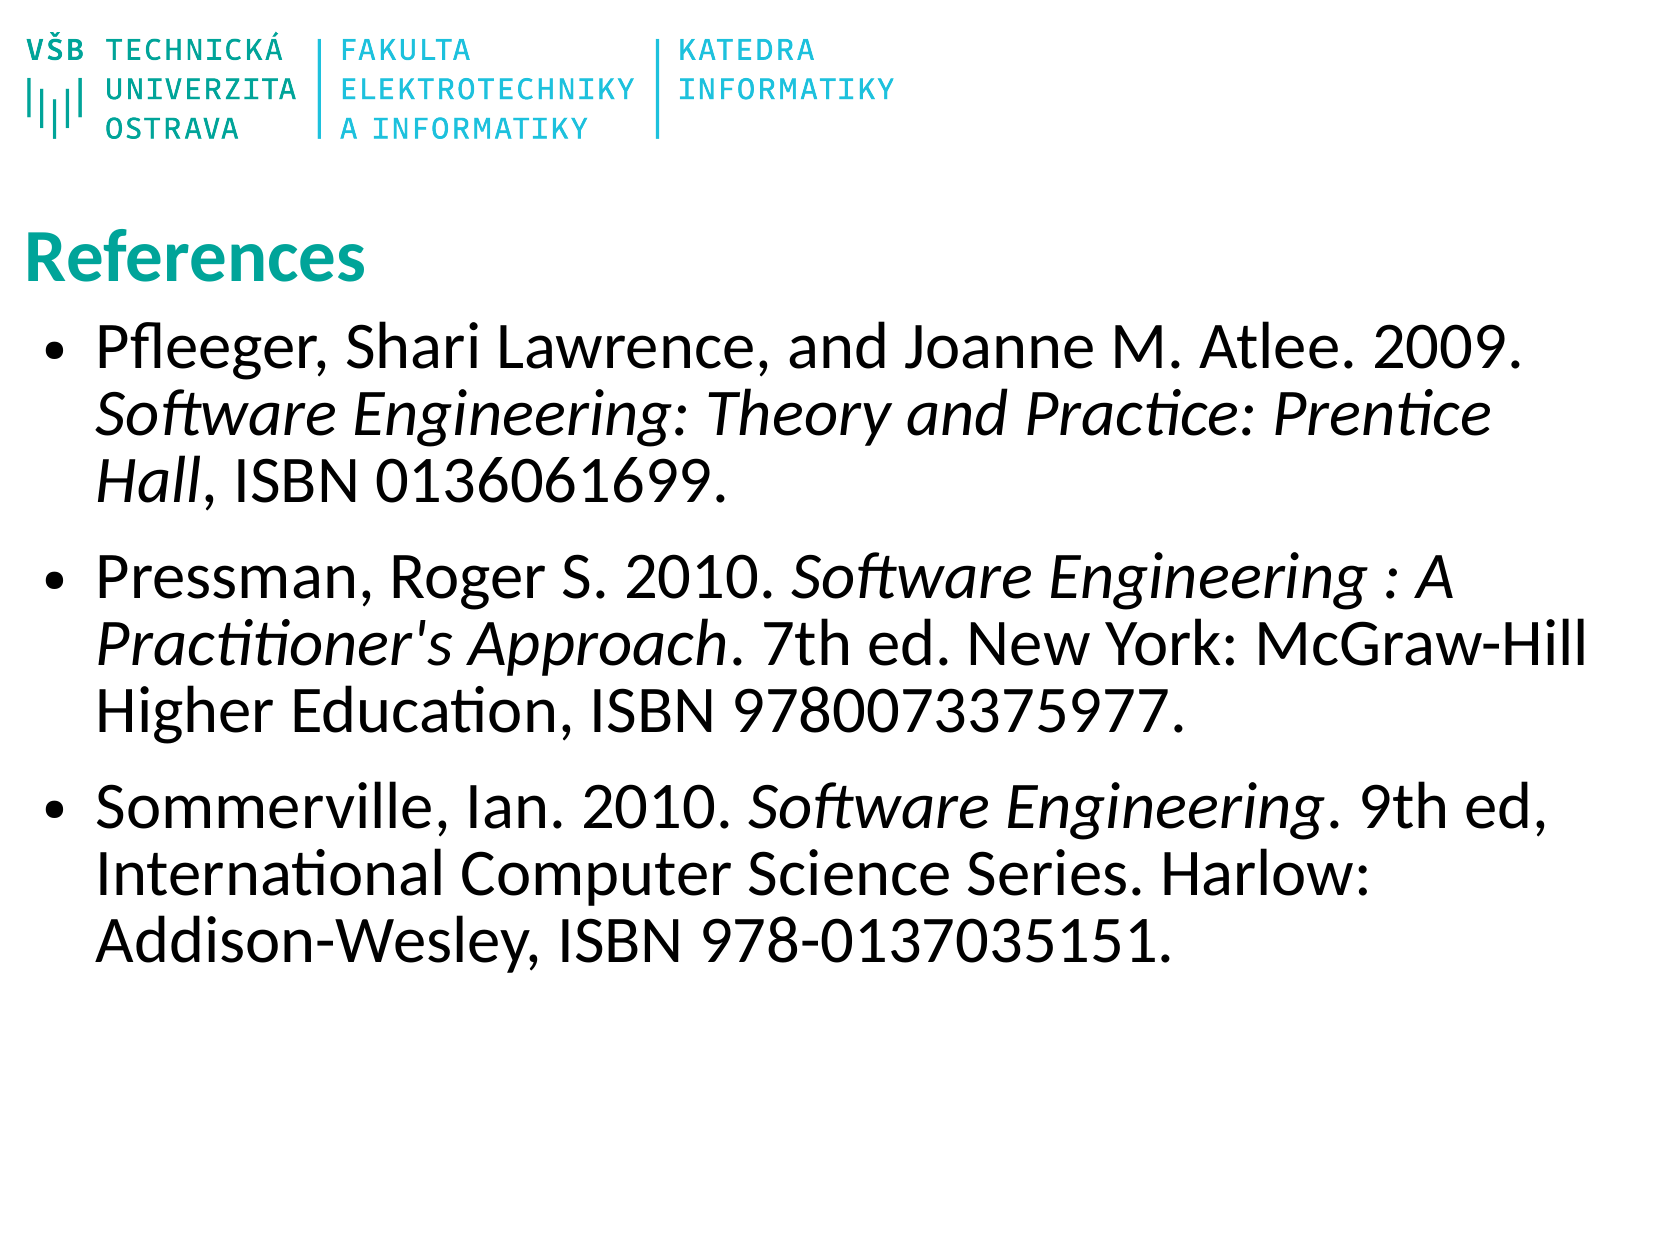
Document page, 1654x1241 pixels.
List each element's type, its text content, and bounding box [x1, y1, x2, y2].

title References [24, 169, 1629, 301]
picture [26, 31, 894, 139]
list Pfleeger, Shari Lawrence, and Joanne M. Atlee. 2009. Software Engineering: Theory and Practice: Prentice Hall, ISBN 0136061699. Pressman, Roger S. 2010. Software Engineering : A Practitioner's Approach. 7th ed. New York: McGraw-Hill Higher Education, ISBN 9780073375977. Sommerville, Ian. 2010. Software Engineering. 9th ed, International Computer Science Series. Harlow: Addison-Wesley, ISBN 978-0137035151. [24, 318, 1629, 1146]
